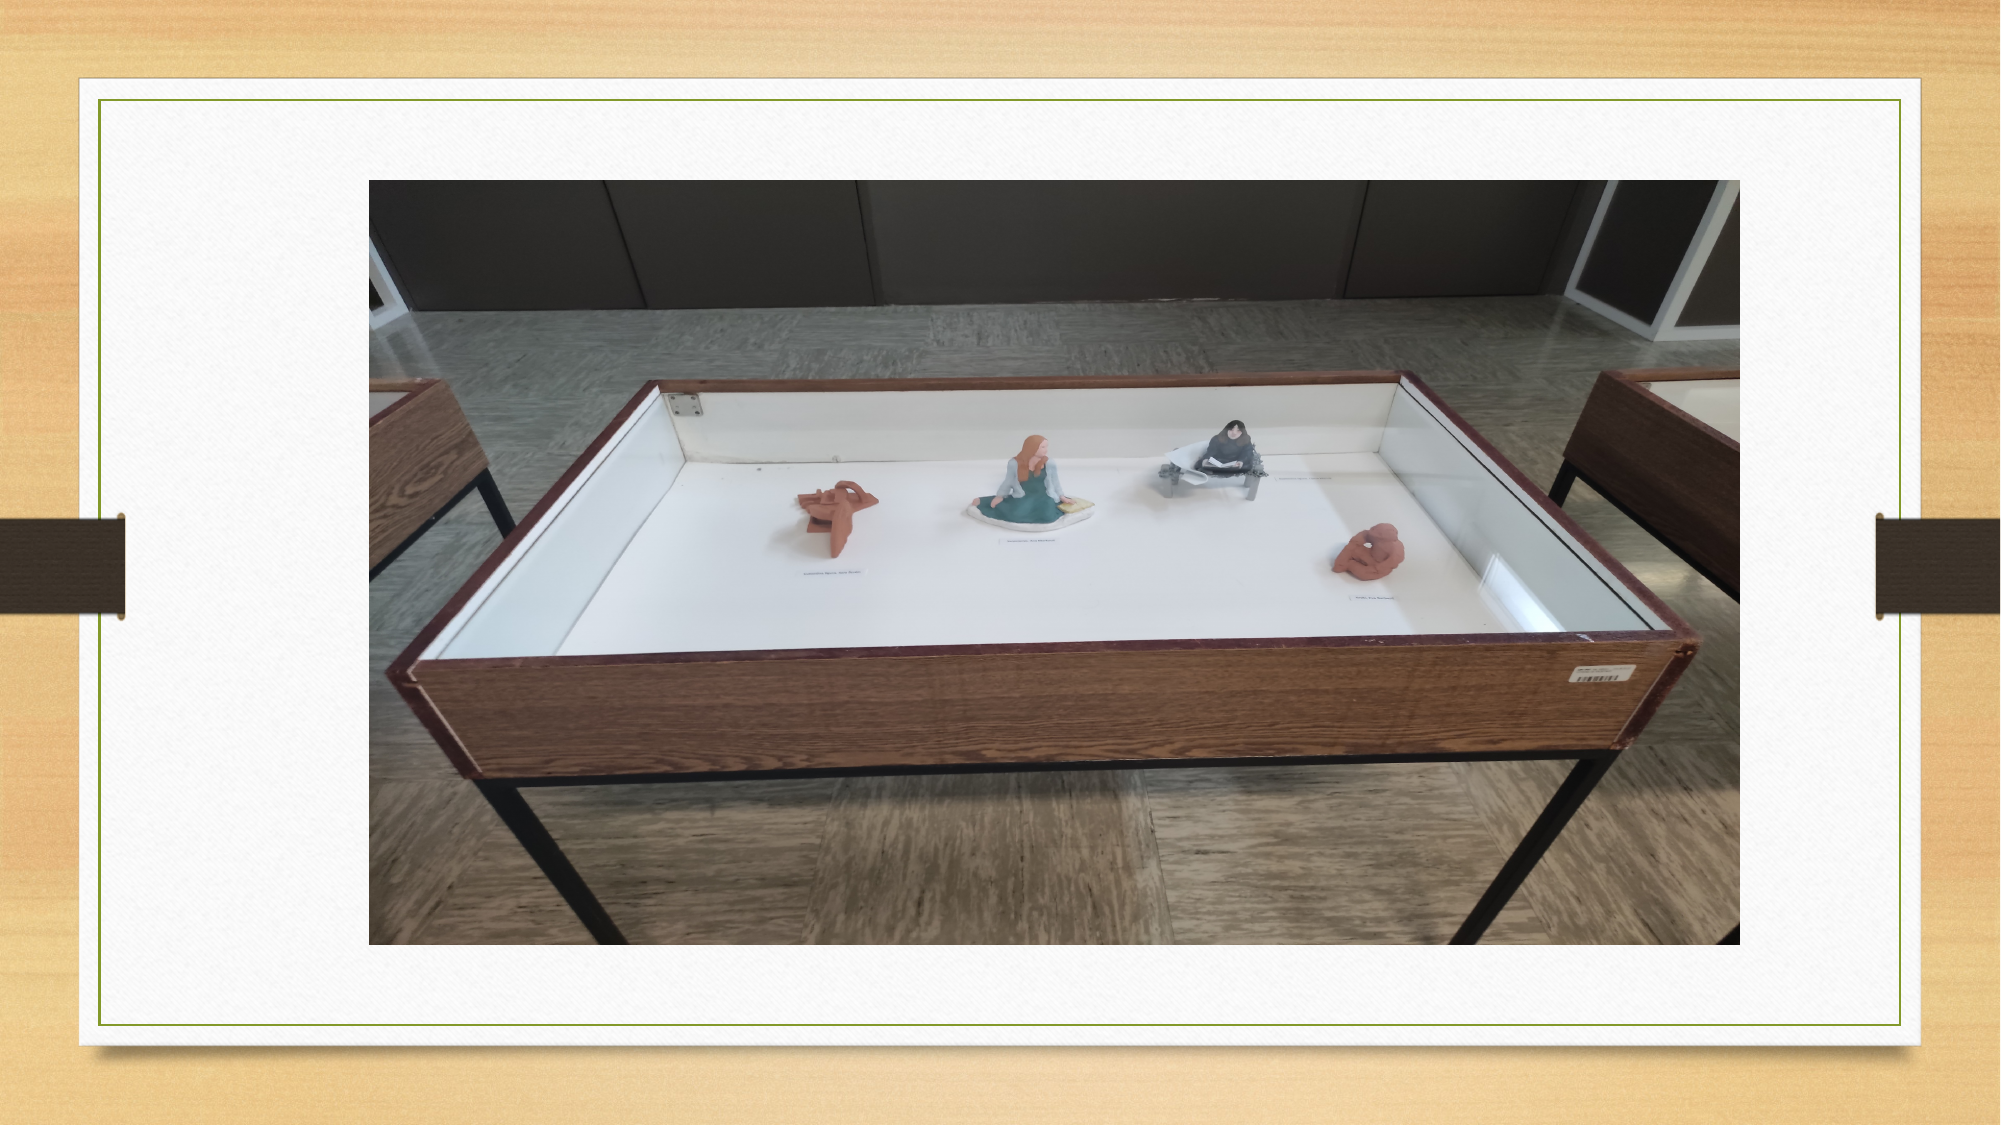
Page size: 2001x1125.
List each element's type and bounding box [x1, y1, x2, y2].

picture [369, 180, 1740, 945]
